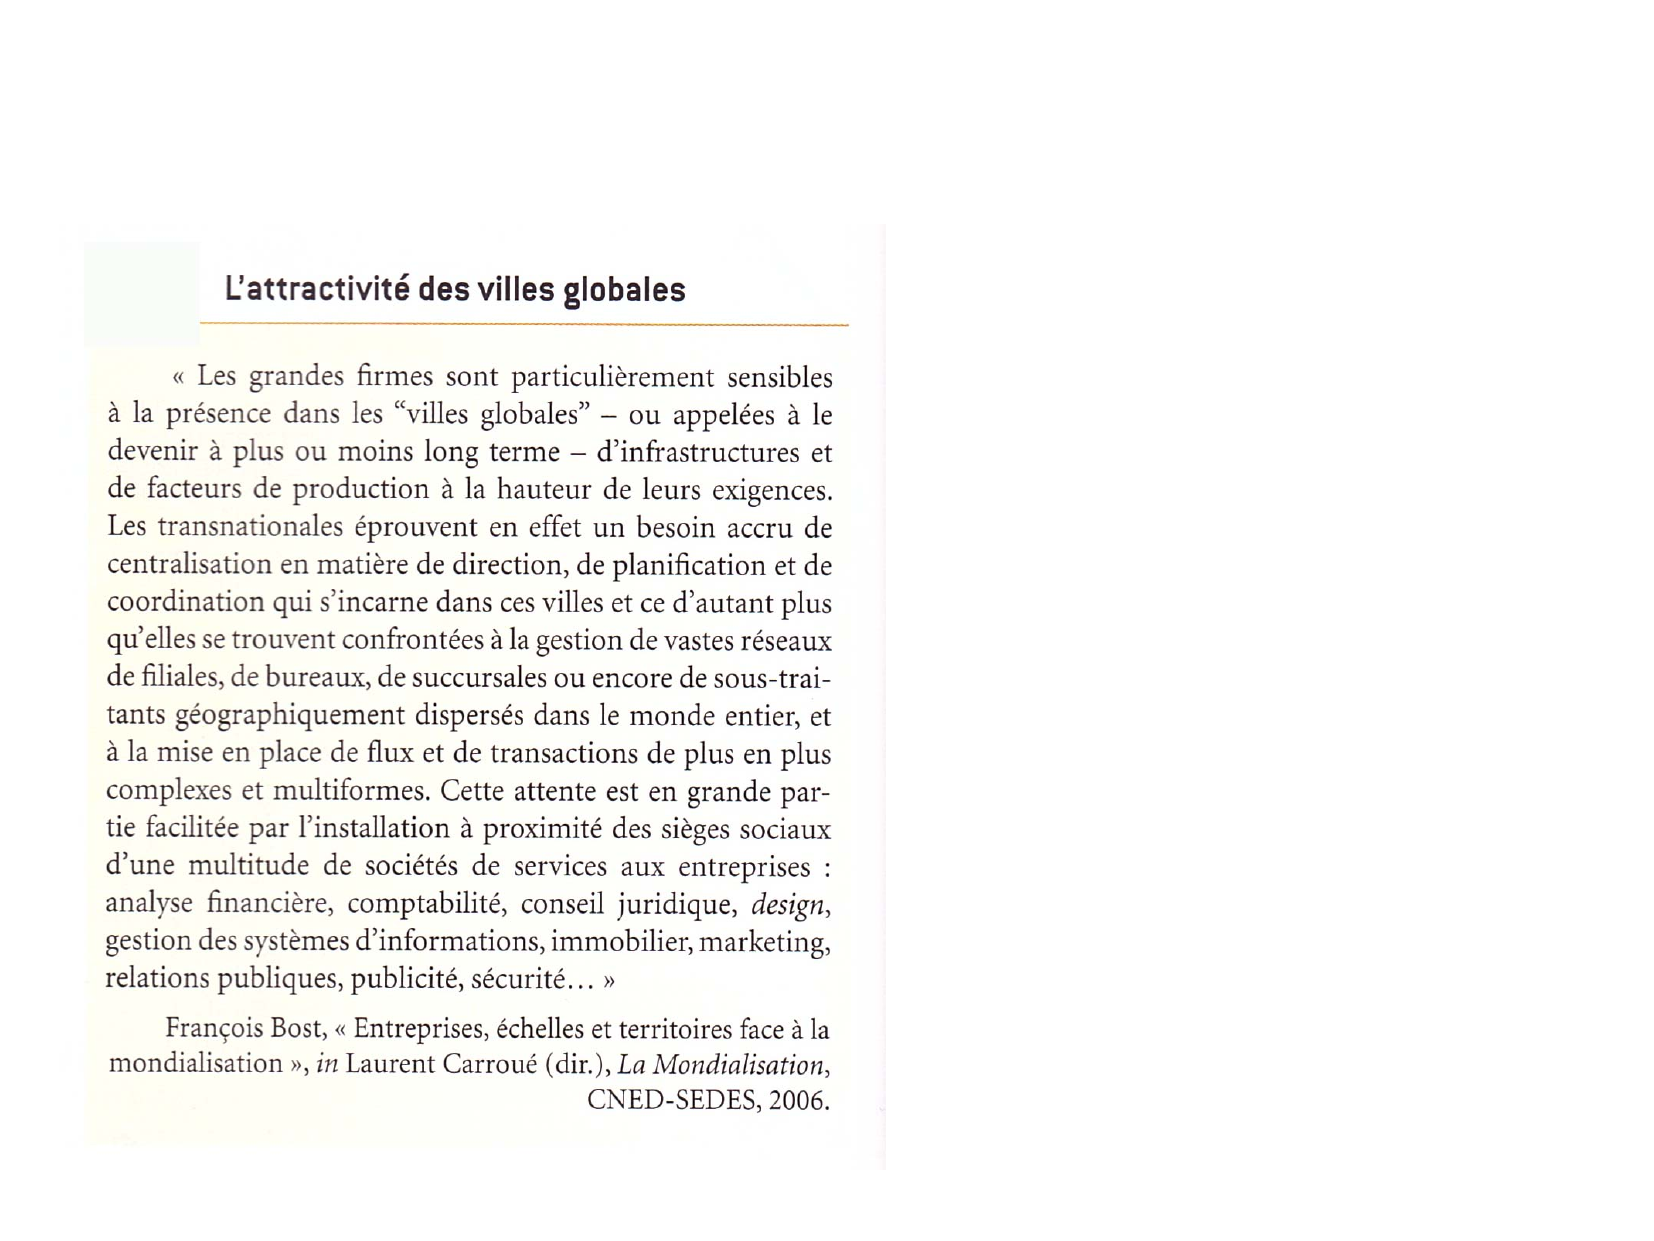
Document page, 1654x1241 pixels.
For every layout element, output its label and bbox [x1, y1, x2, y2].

picture [59, 224, 886, 1170]
